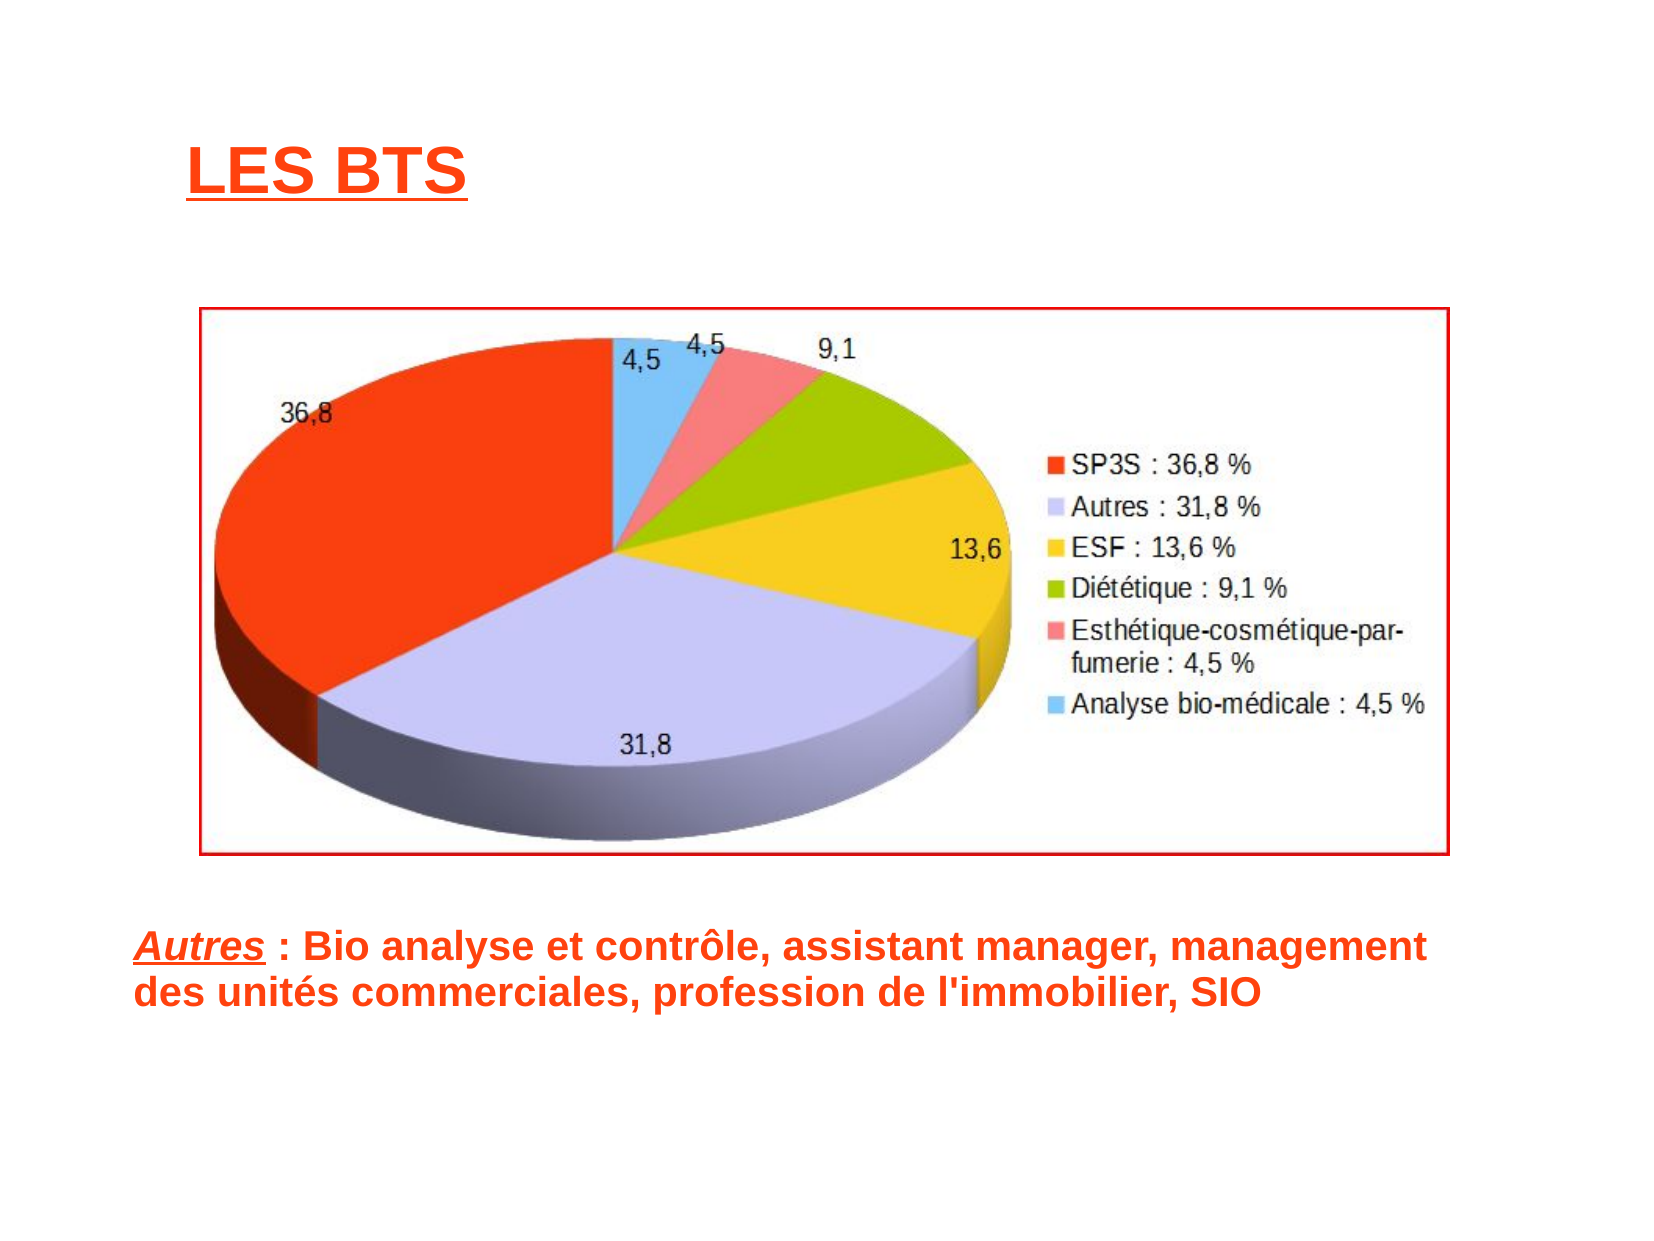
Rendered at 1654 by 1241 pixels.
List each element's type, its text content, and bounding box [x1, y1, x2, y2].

text_box Autres : Bio analyse et contrôle, assistant manager, management des unités commerciales, profession de l'immobilier, SIO [118, 914, 1516, 1023]
text_box LES BTS [171, 126, 838, 216]
picture [199, 307, 1450, 856]
